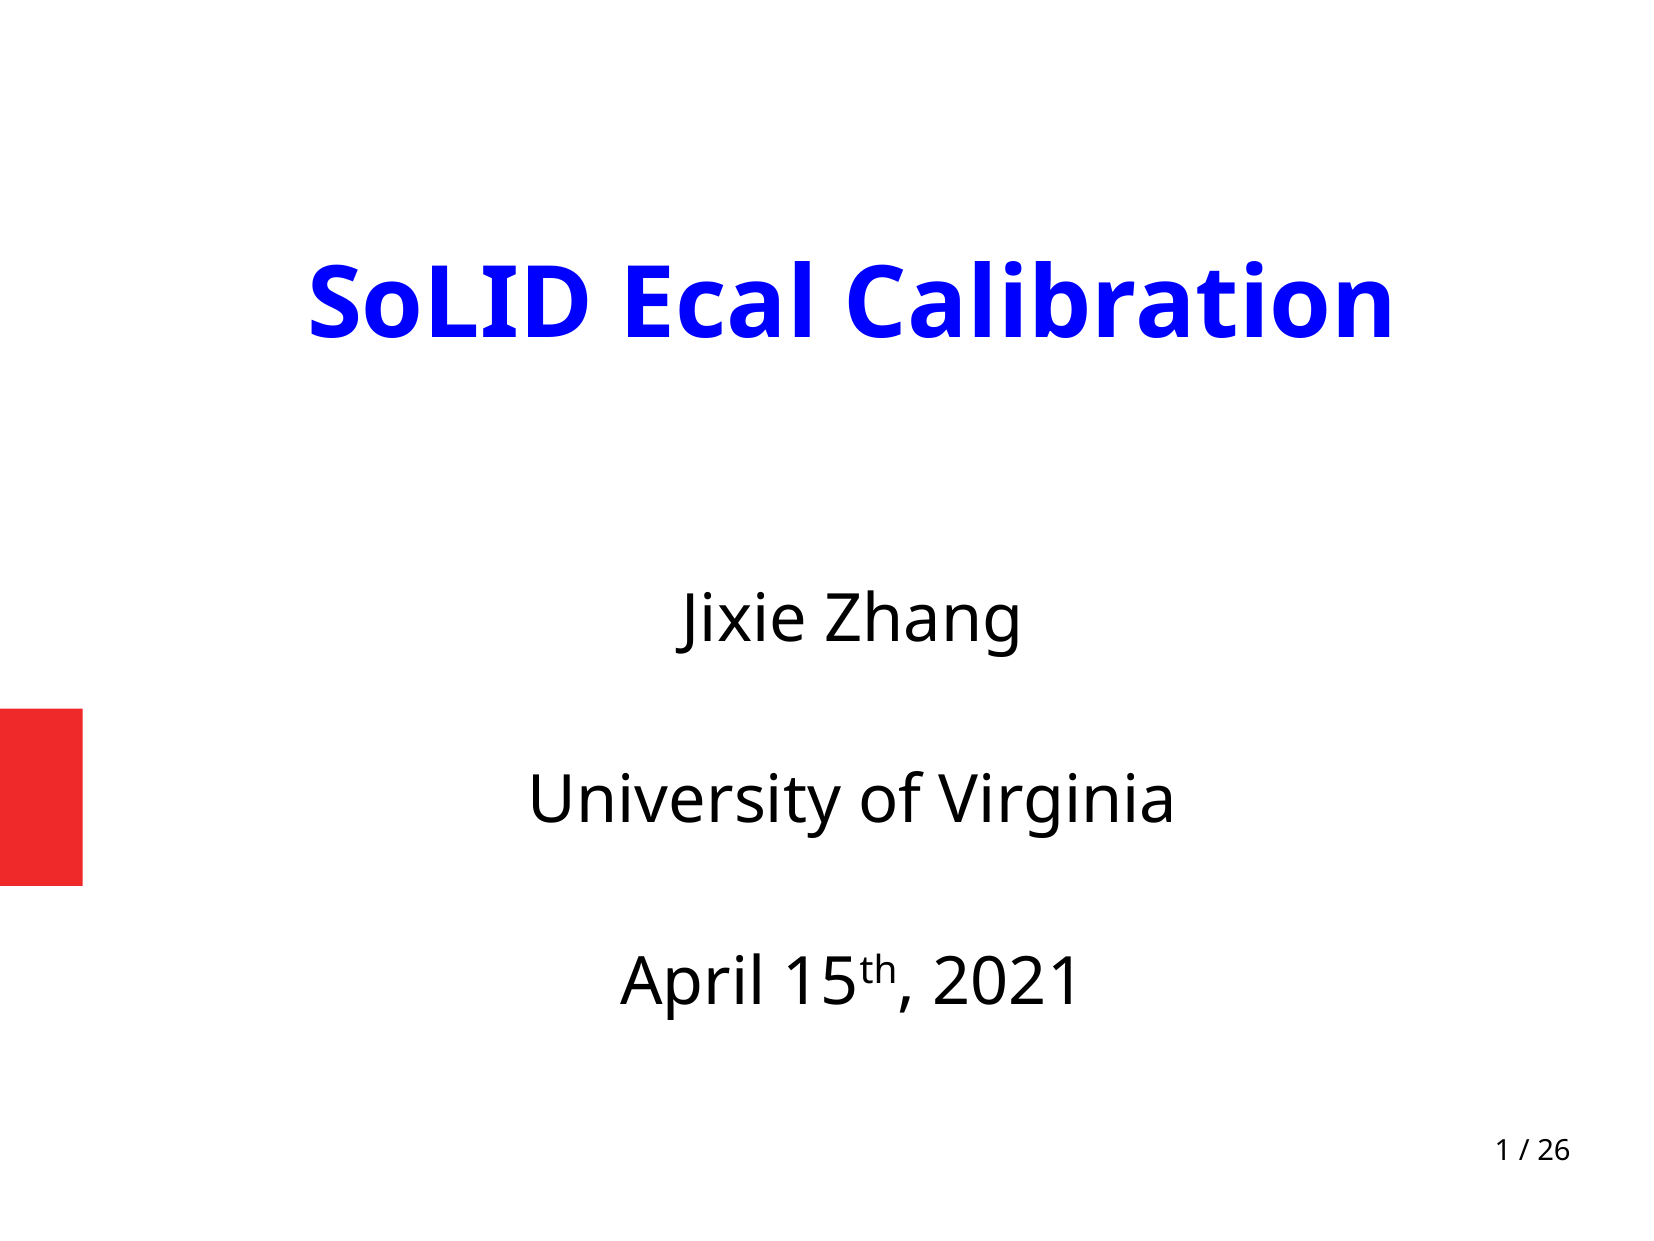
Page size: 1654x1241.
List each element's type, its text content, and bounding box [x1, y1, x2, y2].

subtitle Jixie Zhang University of Virginia April 15th, 2021 [150, 570, 1556, 1115]
title SoLID Ecal Calibration [150, 162, 1556, 436]
